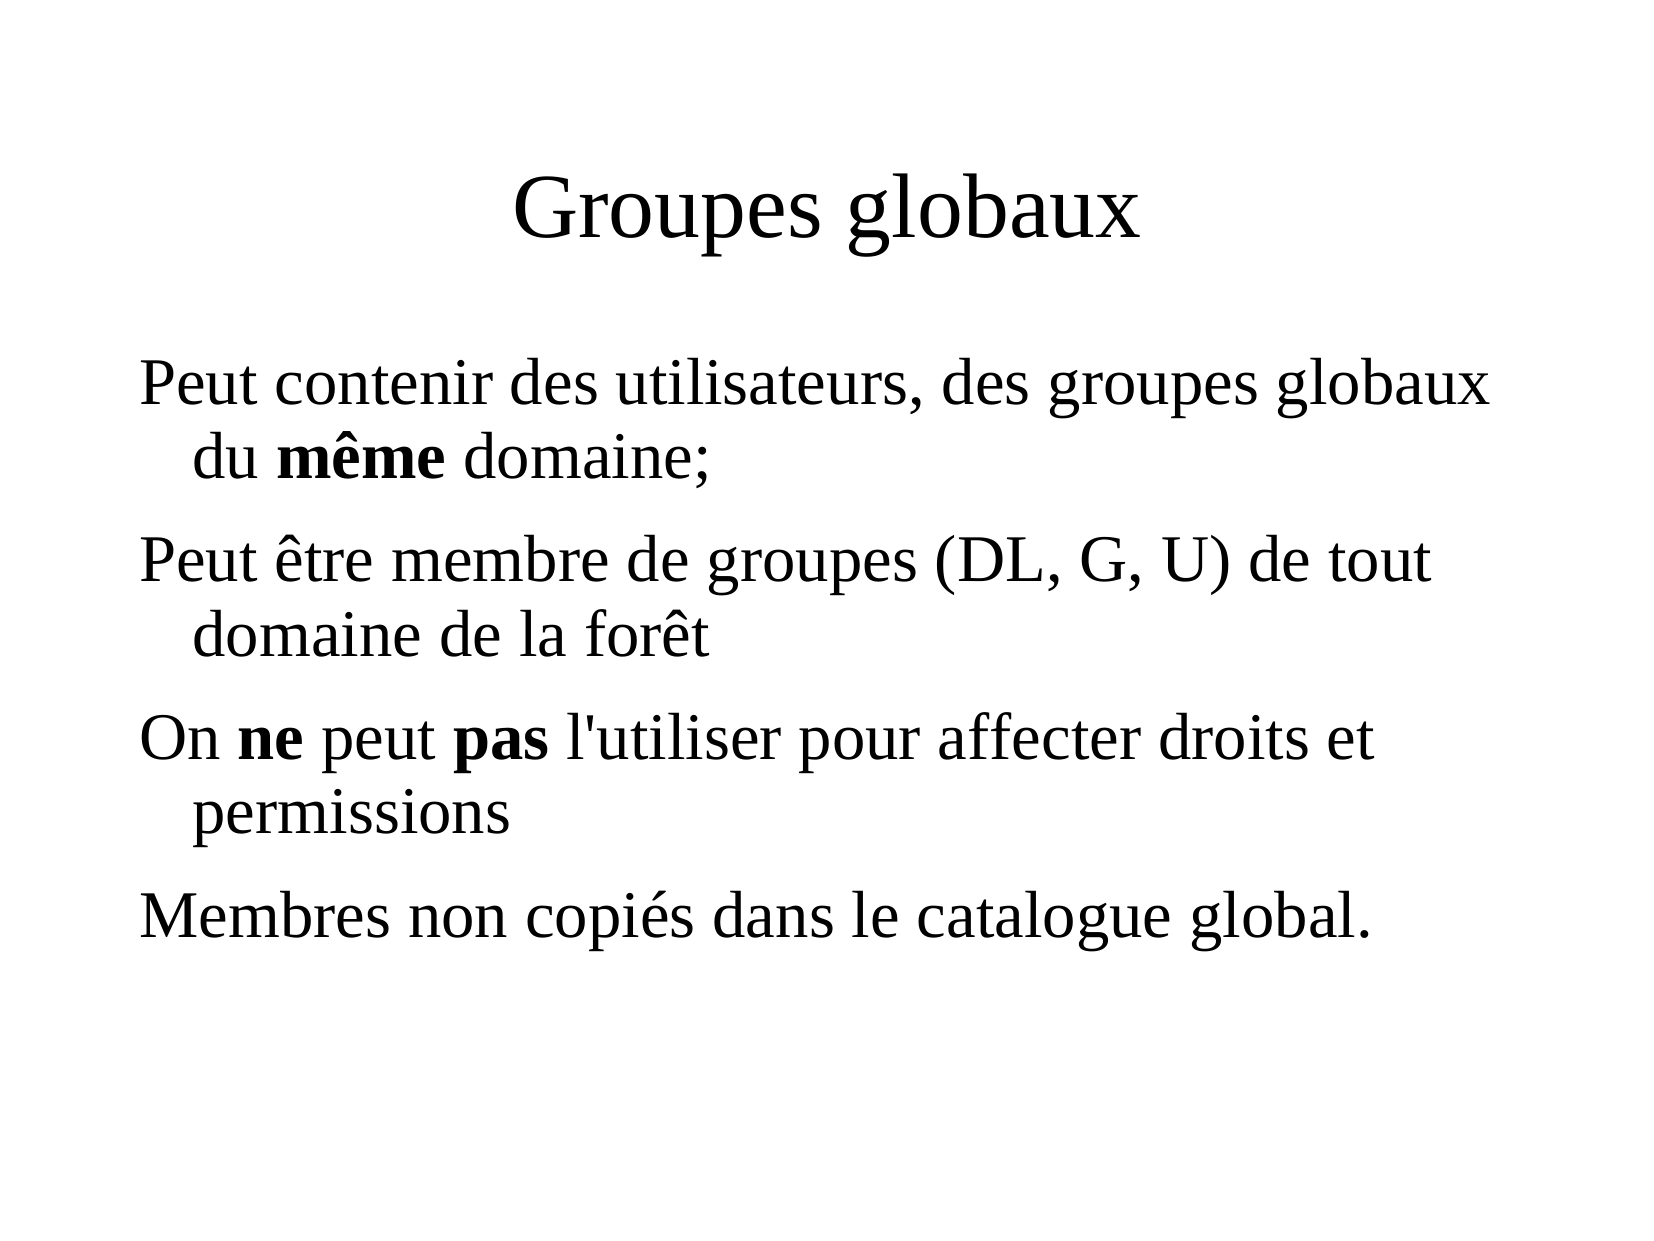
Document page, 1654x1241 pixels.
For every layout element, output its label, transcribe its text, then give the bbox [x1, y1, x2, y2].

list Peut contenir des utilisateurs, des groupes globaux du même domaine; Peut être membre de groupes (DL, G, U) de tout domaine de la forêt On ne peut pas l'utiliser pour affecter droits et permissions Membres non copiés dans le catalogue global. [121, 344, 1534, 1127]
title Groupes globaux [121, 102, 1534, 311]
